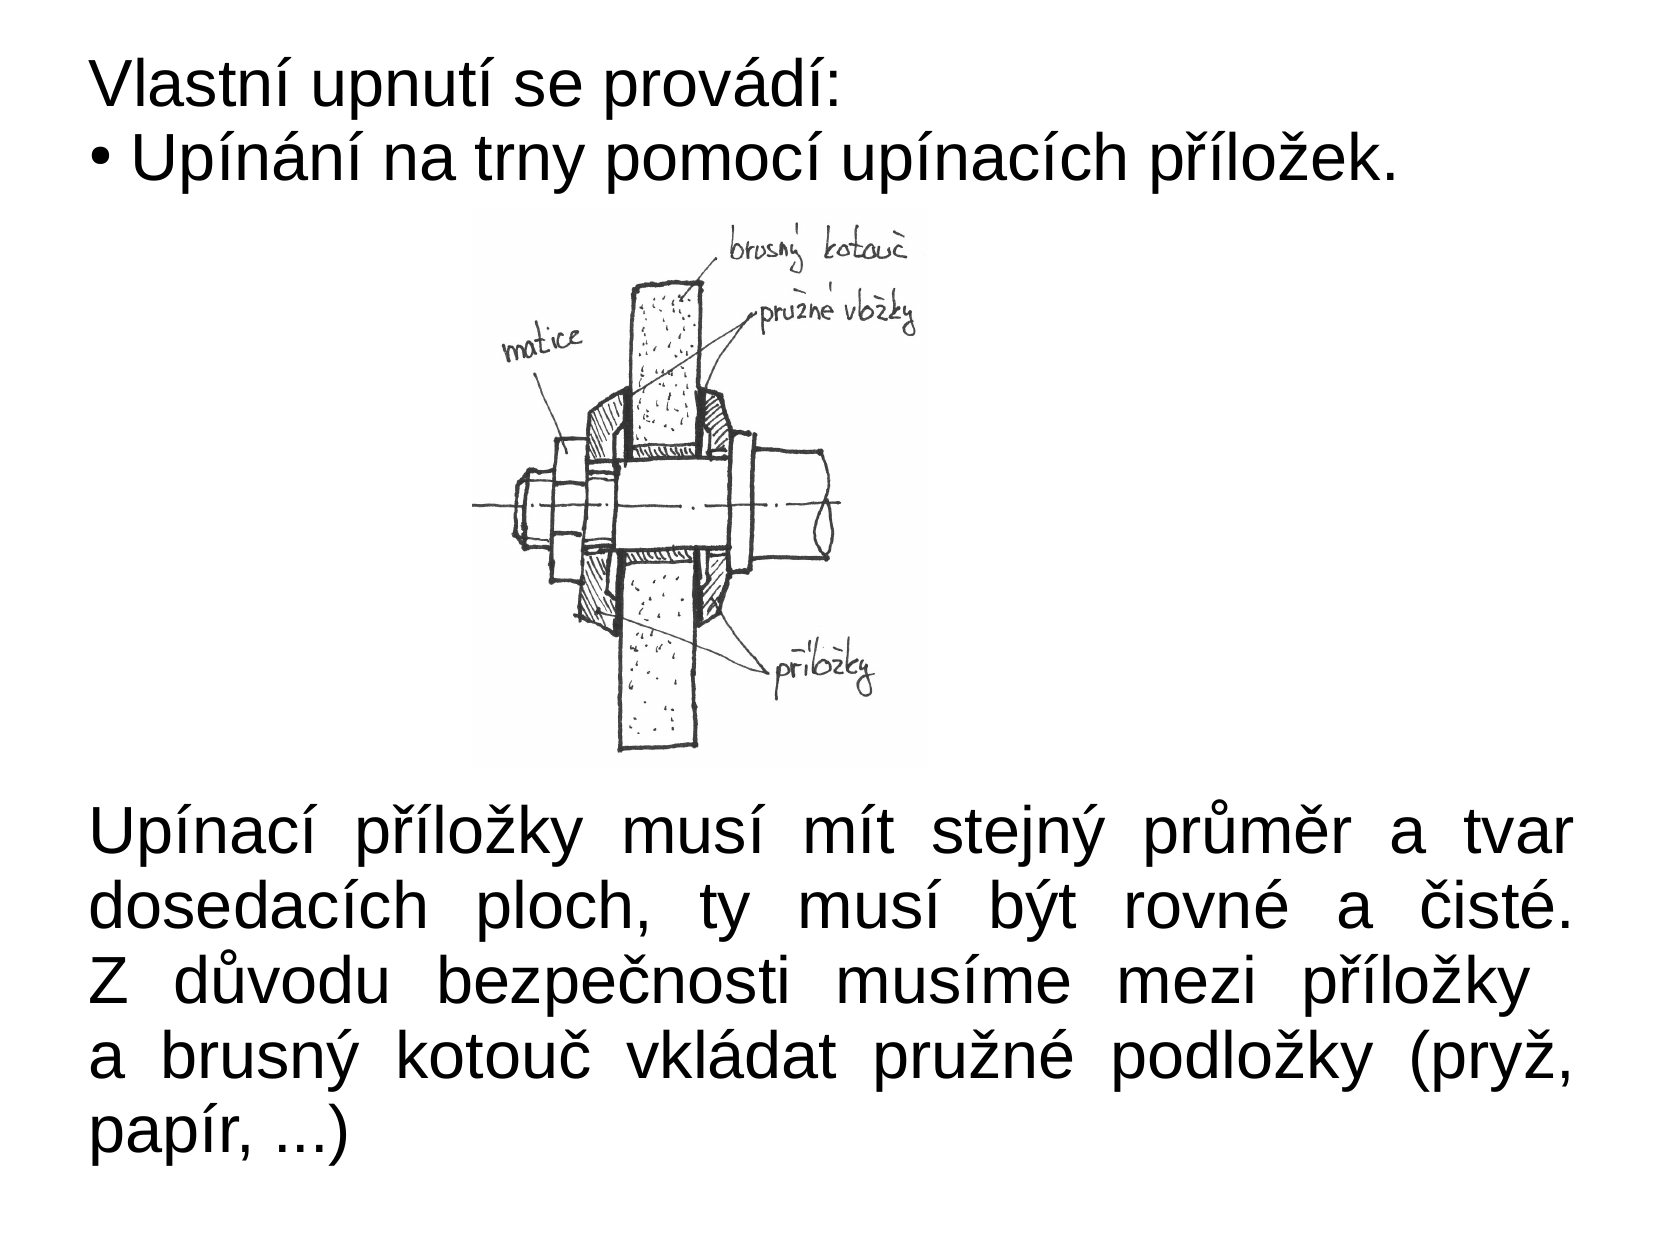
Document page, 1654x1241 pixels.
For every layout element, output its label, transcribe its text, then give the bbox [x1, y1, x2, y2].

picture [472, 206, 931, 768]
subtitle Vlastní upnutí se provádí: Upínání na trny pomocí upínacích příložek. Upínací příložky musí mít stejný průměr a tvar dosedacích ploch, ty musí být rovné a čisté. Z důvodu bezpečnosti musíme mezi příložky a brusný kotouč vkládat pružné podložky (pryž, papír, ...) [88, 19, 1577, 1241]
